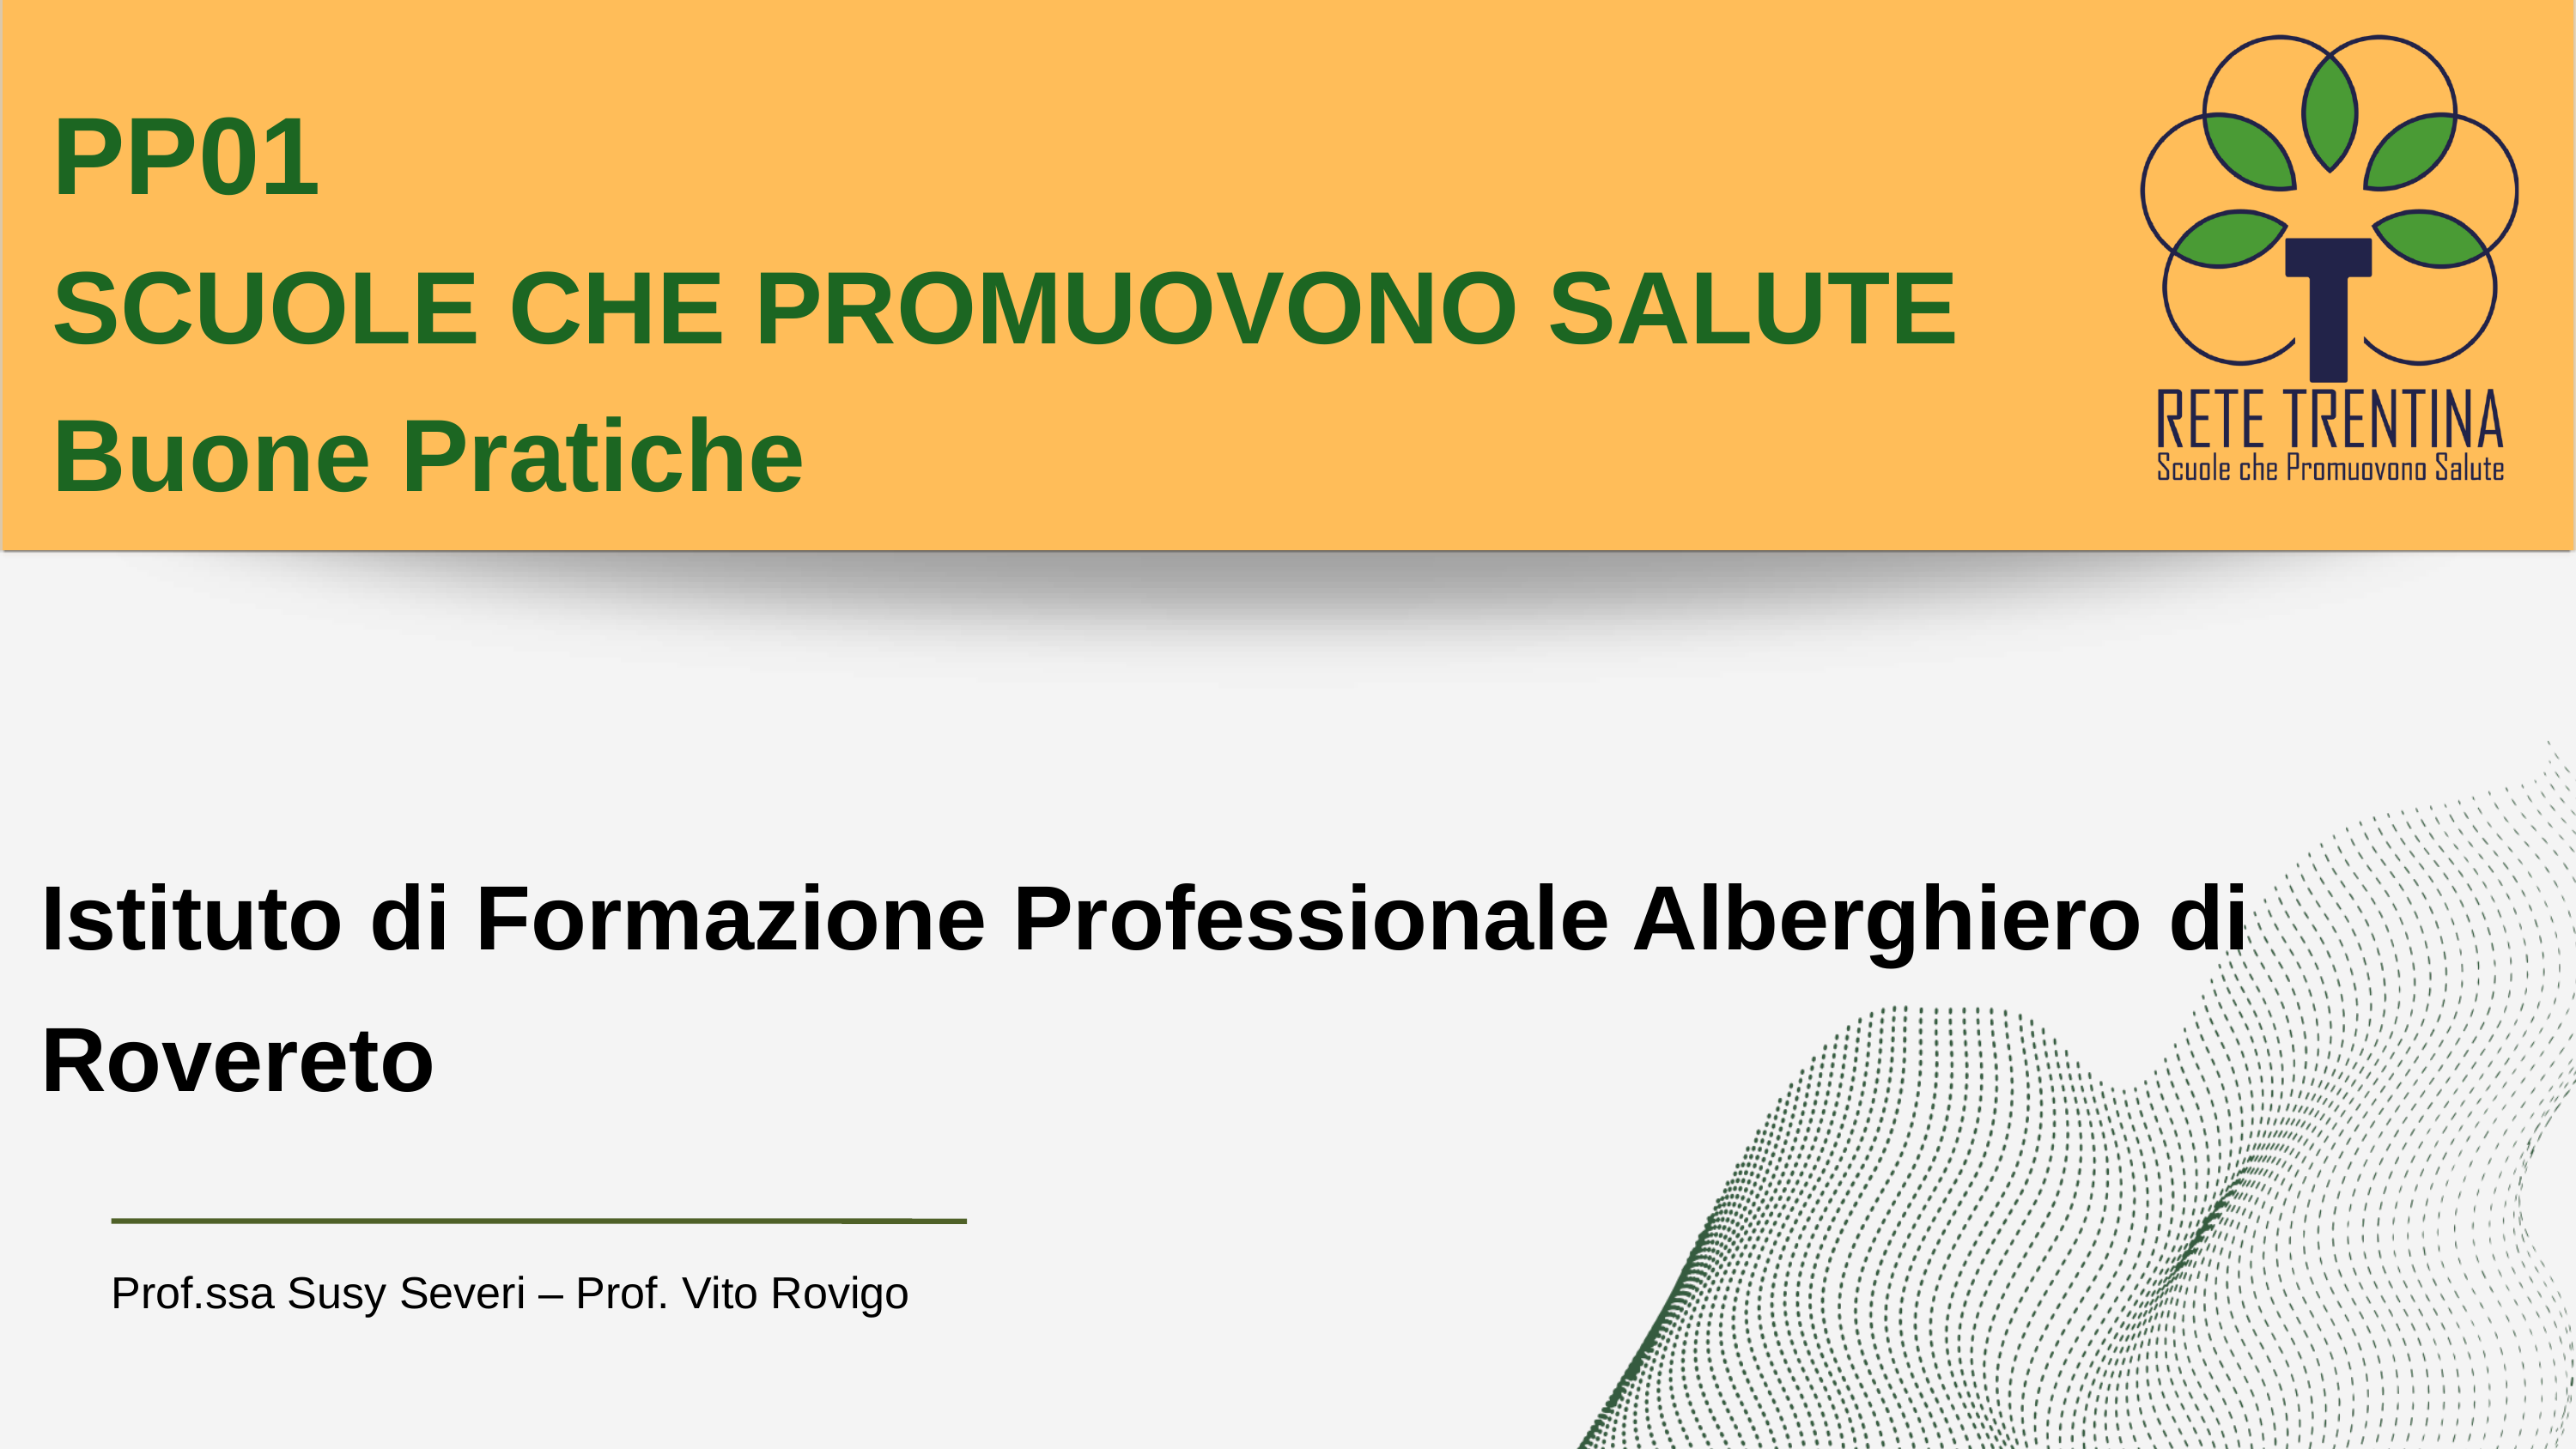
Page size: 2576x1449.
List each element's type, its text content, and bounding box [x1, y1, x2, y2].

text_box Prof.ssa Susy Severi – Prof. Vito Rovigo [111, 1247, 967, 1318]
text_box [0, 0, 2576, 1449]
text_box Istituto di Formazione Professionale Alberghiero di Rovereto [40, 825, 2485, 1111]
text_box PP01 SCUOLE CHE PROMUOVONO SALUTE Buone Pratiche [52, 58, 2196, 512]
